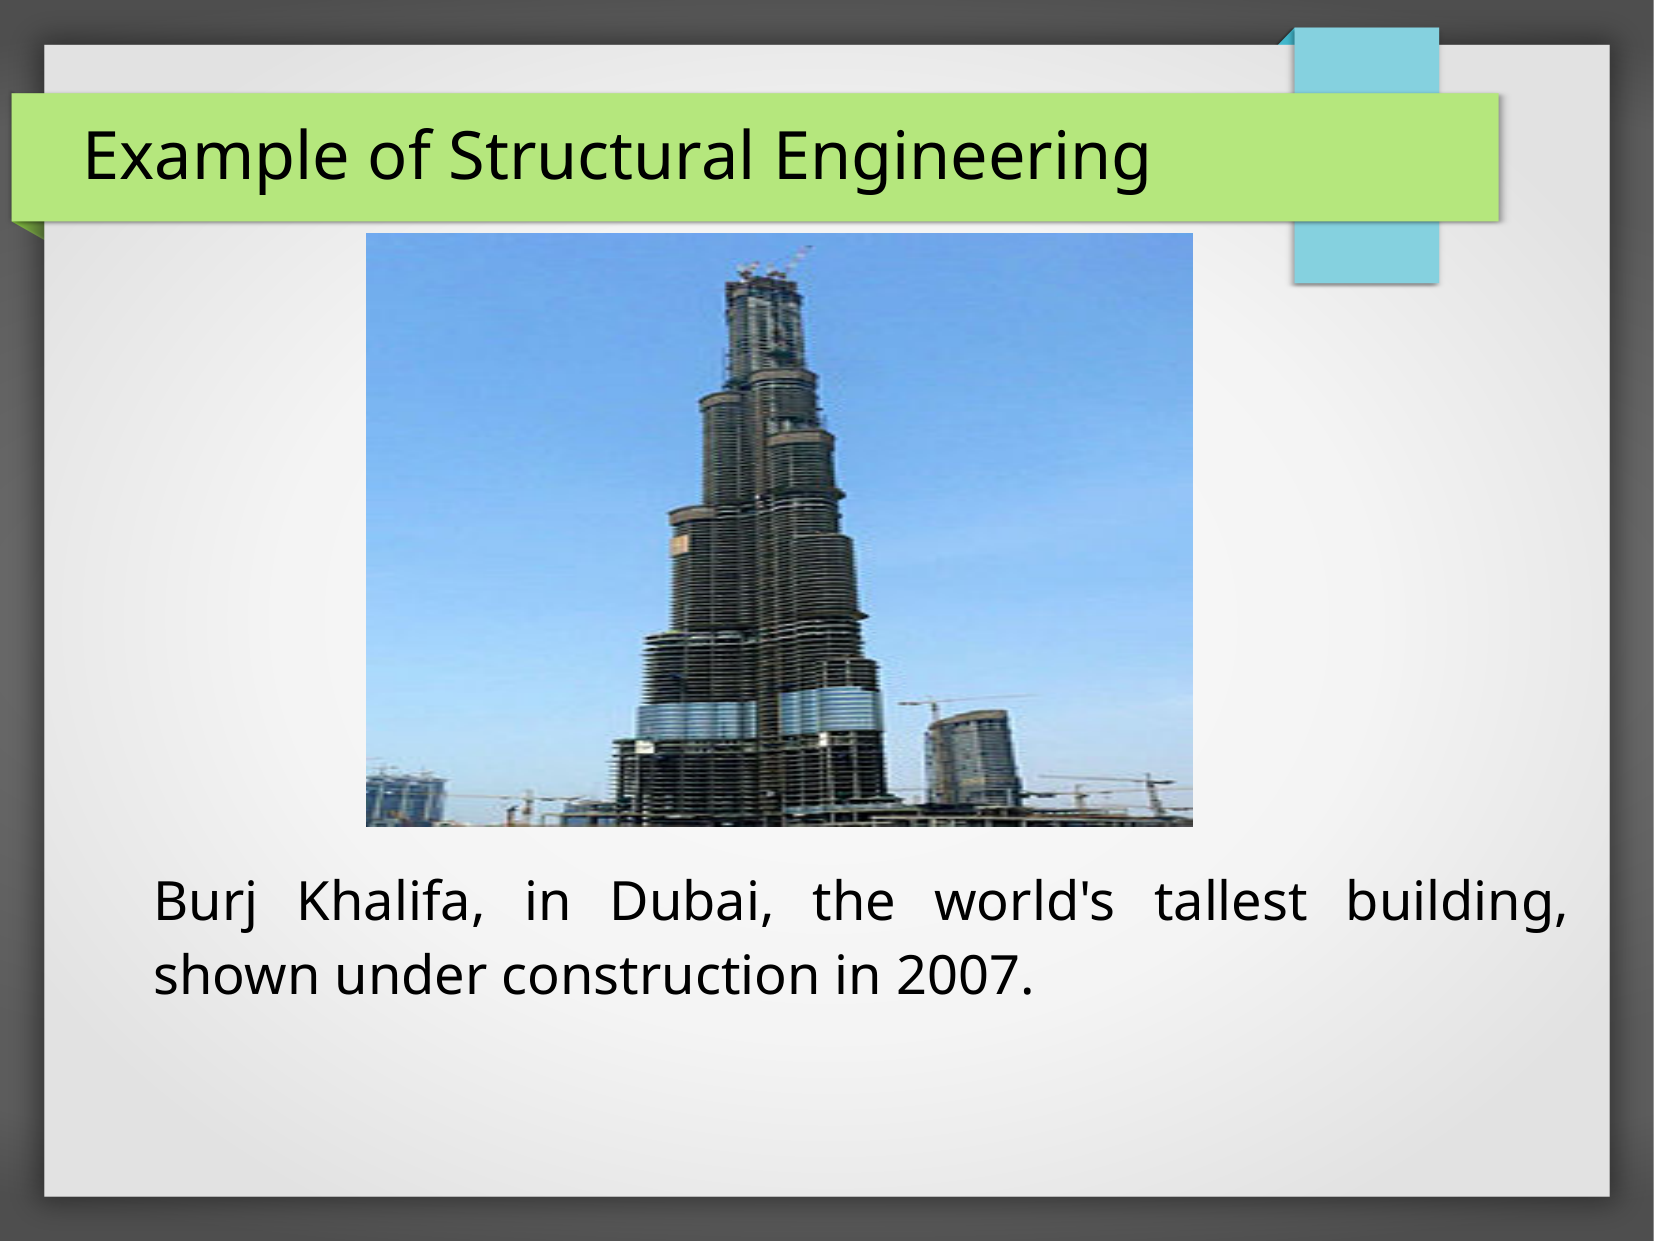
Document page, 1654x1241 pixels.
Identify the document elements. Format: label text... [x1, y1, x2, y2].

title Example of Structural Engineering [82, 86, 1264, 221]
list Burj Khalifa, in Dubai, the world's tallest building, shown under construction in 2007. [82, 862, 1571, 1241]
picture [0, 0, 1654, 1241]
